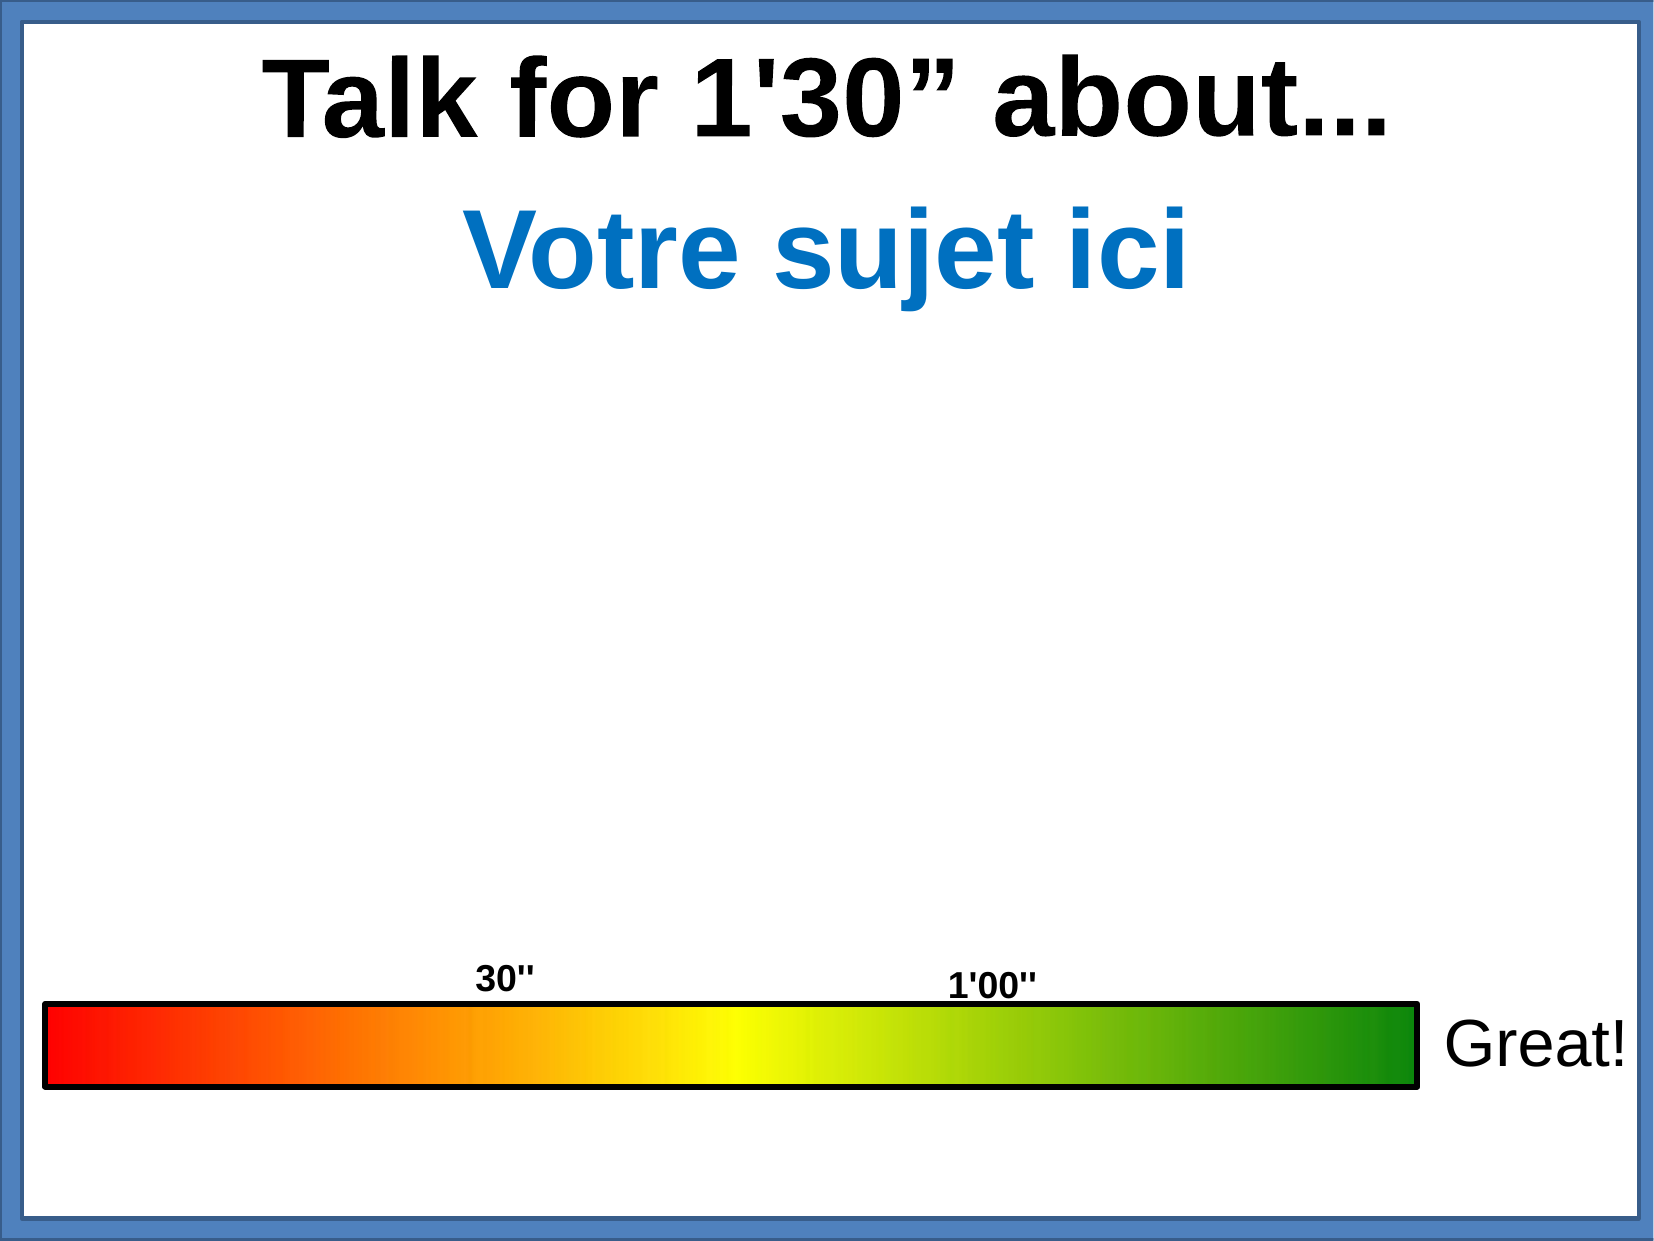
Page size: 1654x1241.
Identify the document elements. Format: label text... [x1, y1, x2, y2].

text_box Talk for 1'30” about... [23, 14, 1630, 168]
text_box 1'00'' [933, 956, 1063, 1016]
picture [48, 1007, 1414, 1084]
text_box Great! [1428, 992, 1644, 1088]
text_box Votre sujet ici [0, 168, 1654, 319]
text_box [0, 0, 1654, 168]
text_box [0, 319, 1654, 1241]
text_box 30'' [460, 949, 556, 1052]
